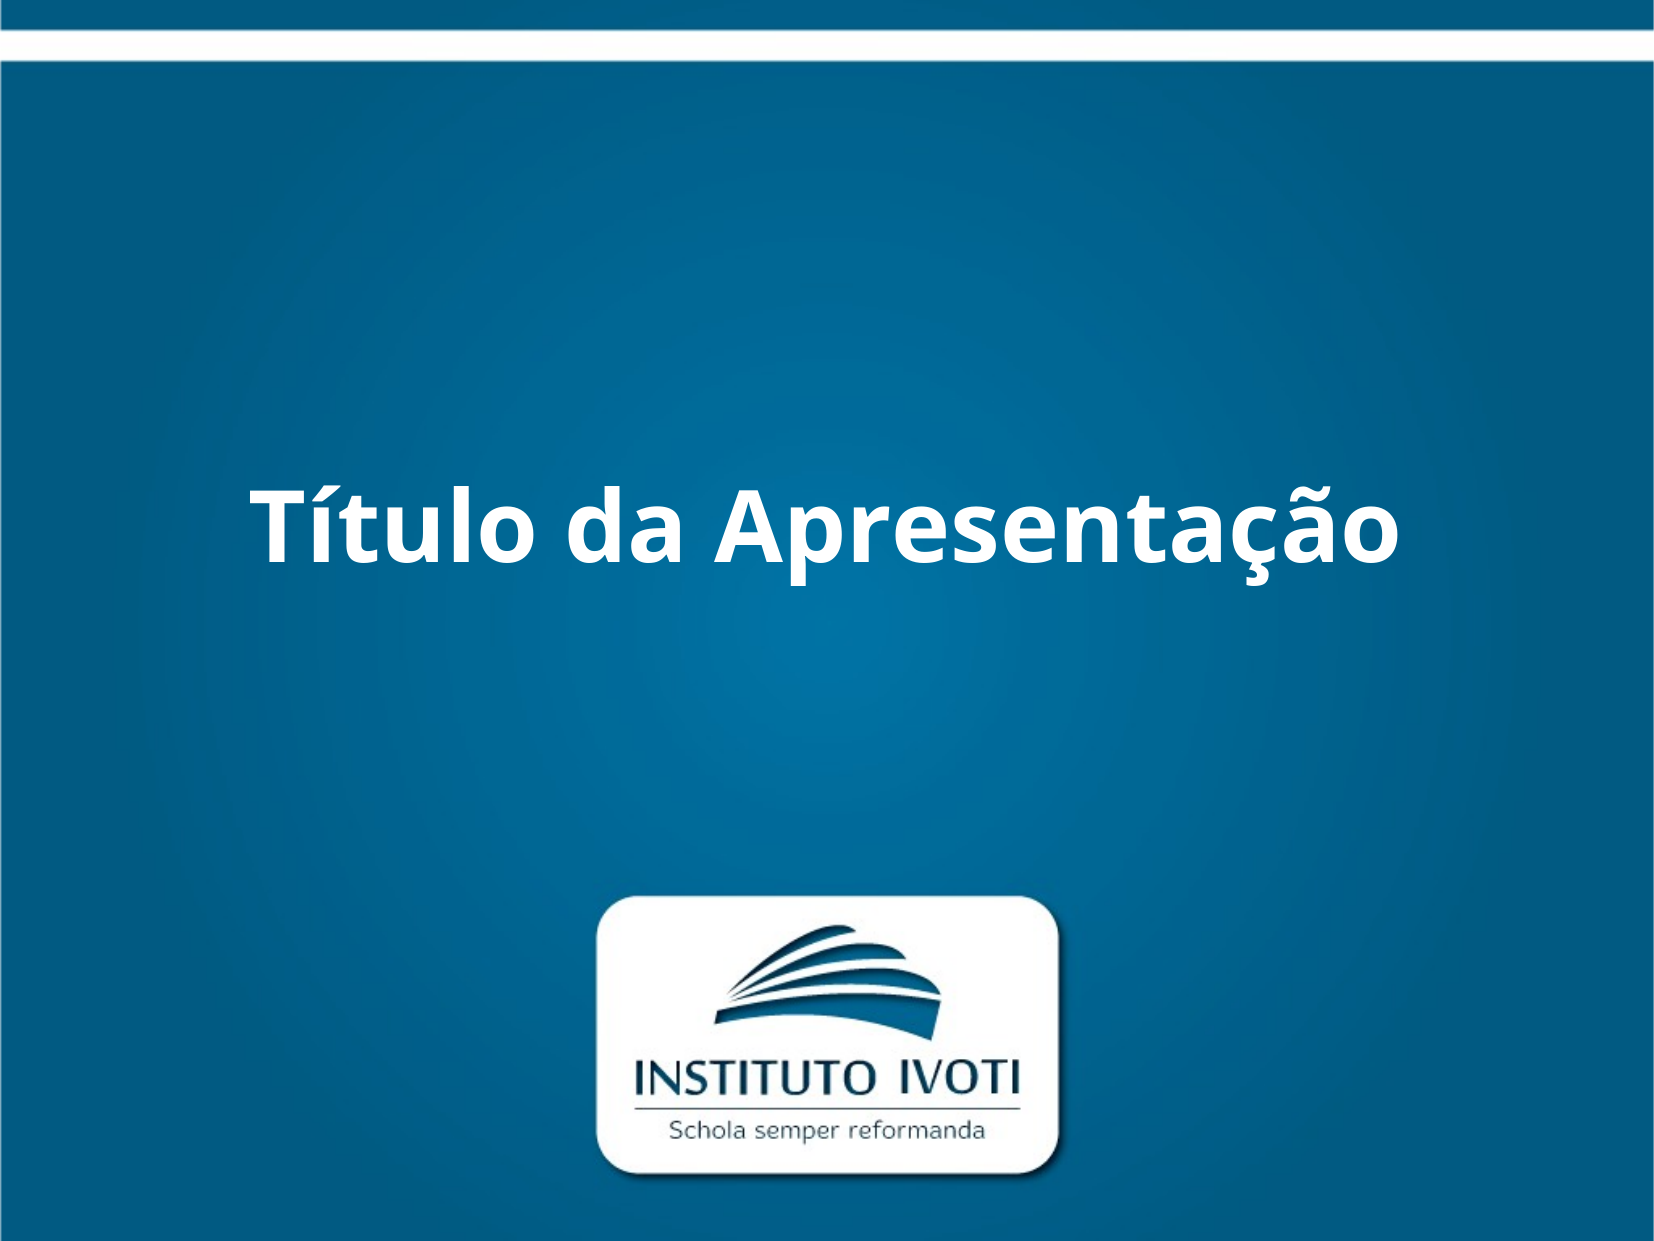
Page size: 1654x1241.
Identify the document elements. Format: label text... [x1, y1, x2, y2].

subtitle Título da Apresentação [82, 49, 1571, 1009]
picture [0, 0, 1654, 1241]
picture [595, 1009, 1062, 1176]
